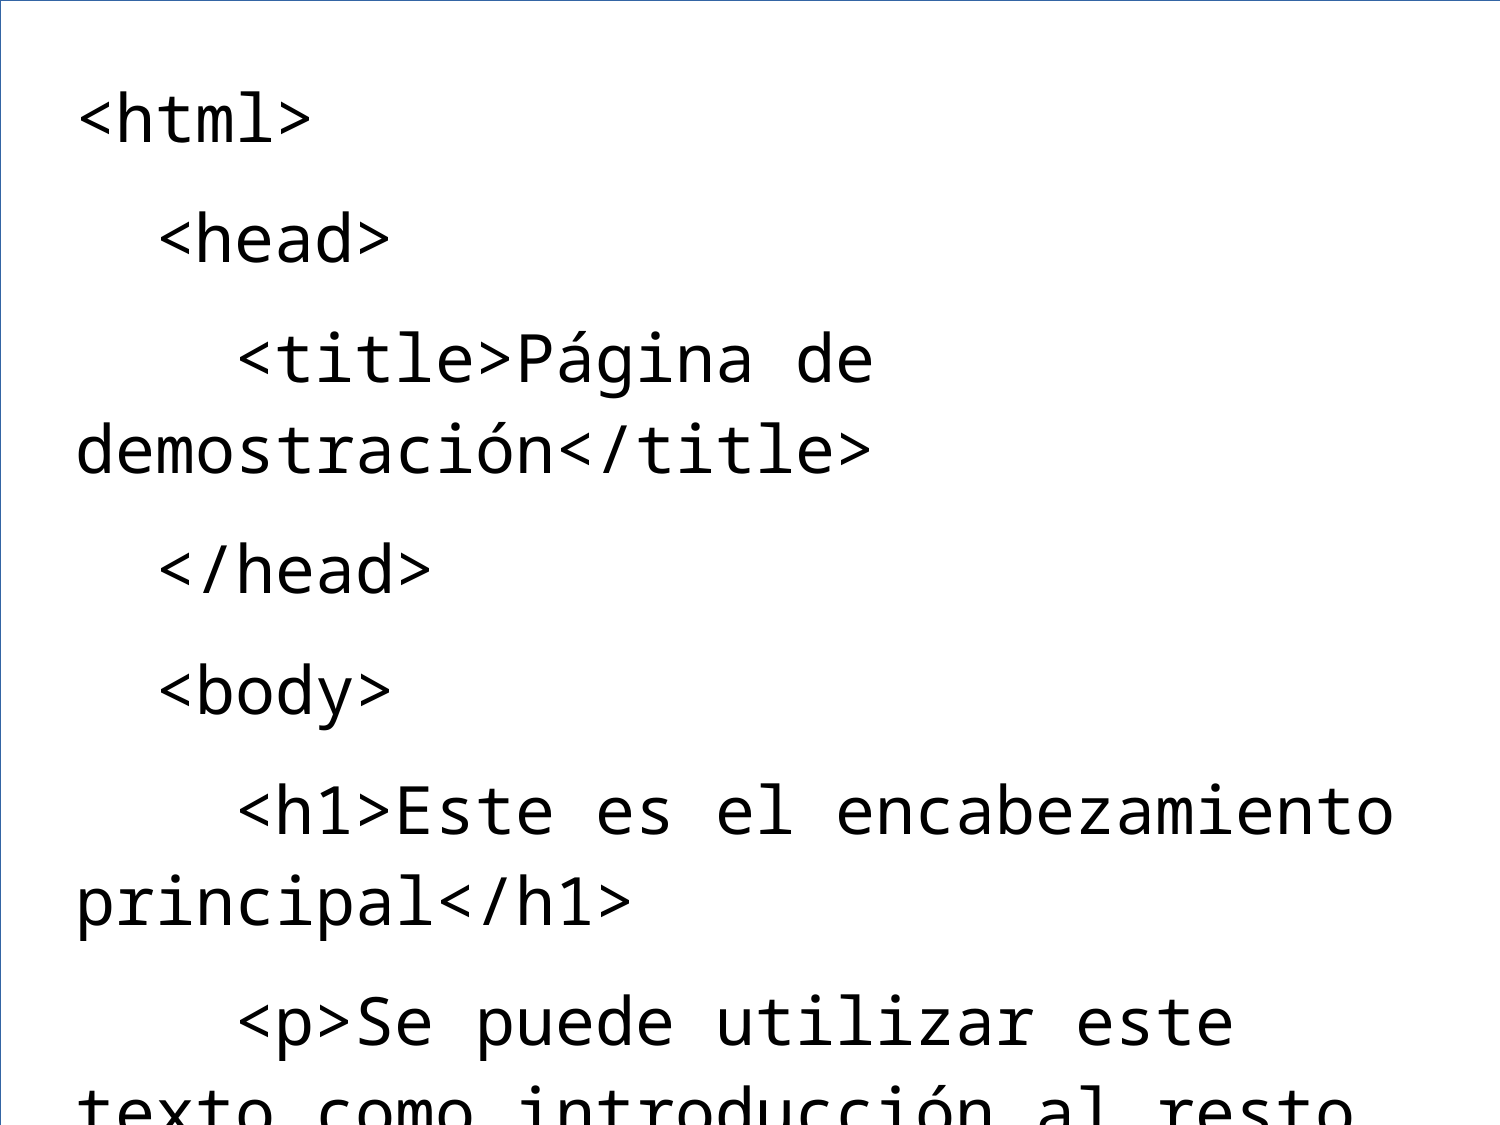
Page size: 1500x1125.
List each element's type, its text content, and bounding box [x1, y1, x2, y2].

text_box [566, 1104, 584, 1125]
text_box [365, 1105, 385, 1125]
text_box [1325, 1105, 1345, 1125]
list <html> <head> <title>Página de demostración</title> </head> <body> <h1>Este es el encabezamiento principal</h1> <p>Se puede utilizar este texto como introducción al resto de la página. Y, si la página es larga, puede dividirse con varios sub-encabezados.</p> <h2>Esto es un sub-encabezado</h2> <p>Muchos artículos largos tienen sub-encabezados para ayudarte a seguir la estructura del texto escrito. Puede incluso que haya sub-sub-encabezados (o encabezados de nivel menor)</p> <h2>Otro sub-encabezado</h2> <p>Aquí puedes ver otro sub-encabezado con un <a href=”http//www.google.es”>enlace</a>.</p> <p><img src=”http://placehold.it/350x150” alt=”Imagen de demostración” title=”Etiqueta img”/></p> <ul> <li>Esto es una lista no ordenada</li> <li>Cada elemento se escribe entre etiquetas</li> <li>También existen listas ordenadas</li> </ul> </body> </html> [75, 70, 1425, 1063]
text_box [125, 1105, 145, 1114]
text_box [685, 1105, 705, 1125]
text_box [1205, 1105, 1225, 1114]
text_box [966, 1104, 984, 1125]
text_box [925, 1105, 945, 1125]
text_box [445, 1105, 465, 1125]
text_box [418, 1105, 426, 1125]
text_box [725, 1104, 744, 1125]
text_box [1045, 1119, 1064, 1125]
text_box [404, 1105, 412, 1125]
text_box [0, 0, 1500, 1125]
text_box [245, 1105, 265, 1125]
